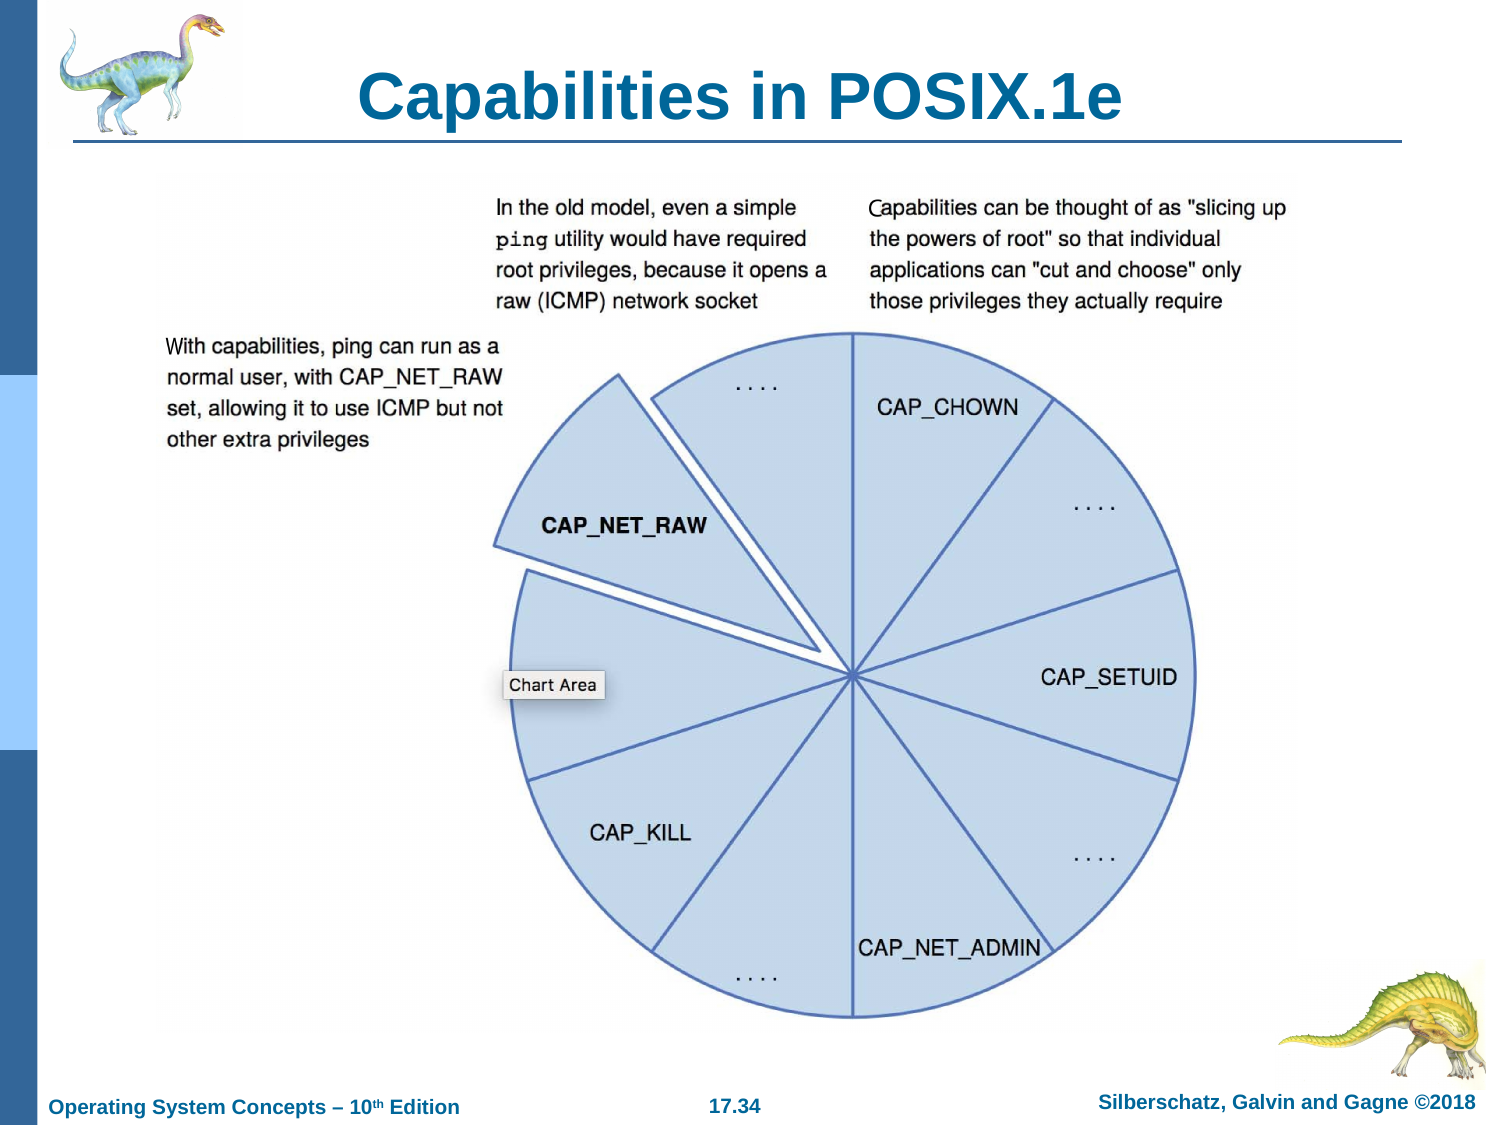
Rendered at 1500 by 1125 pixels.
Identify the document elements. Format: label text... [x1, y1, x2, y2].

picture [46, 0, 243, 149]
title Capabilities in POSIX.1e [75, 45, 1426, 141]
picture [1415, 1094, 1423, 1099]
picture [156, 173, 1486, 1090]
